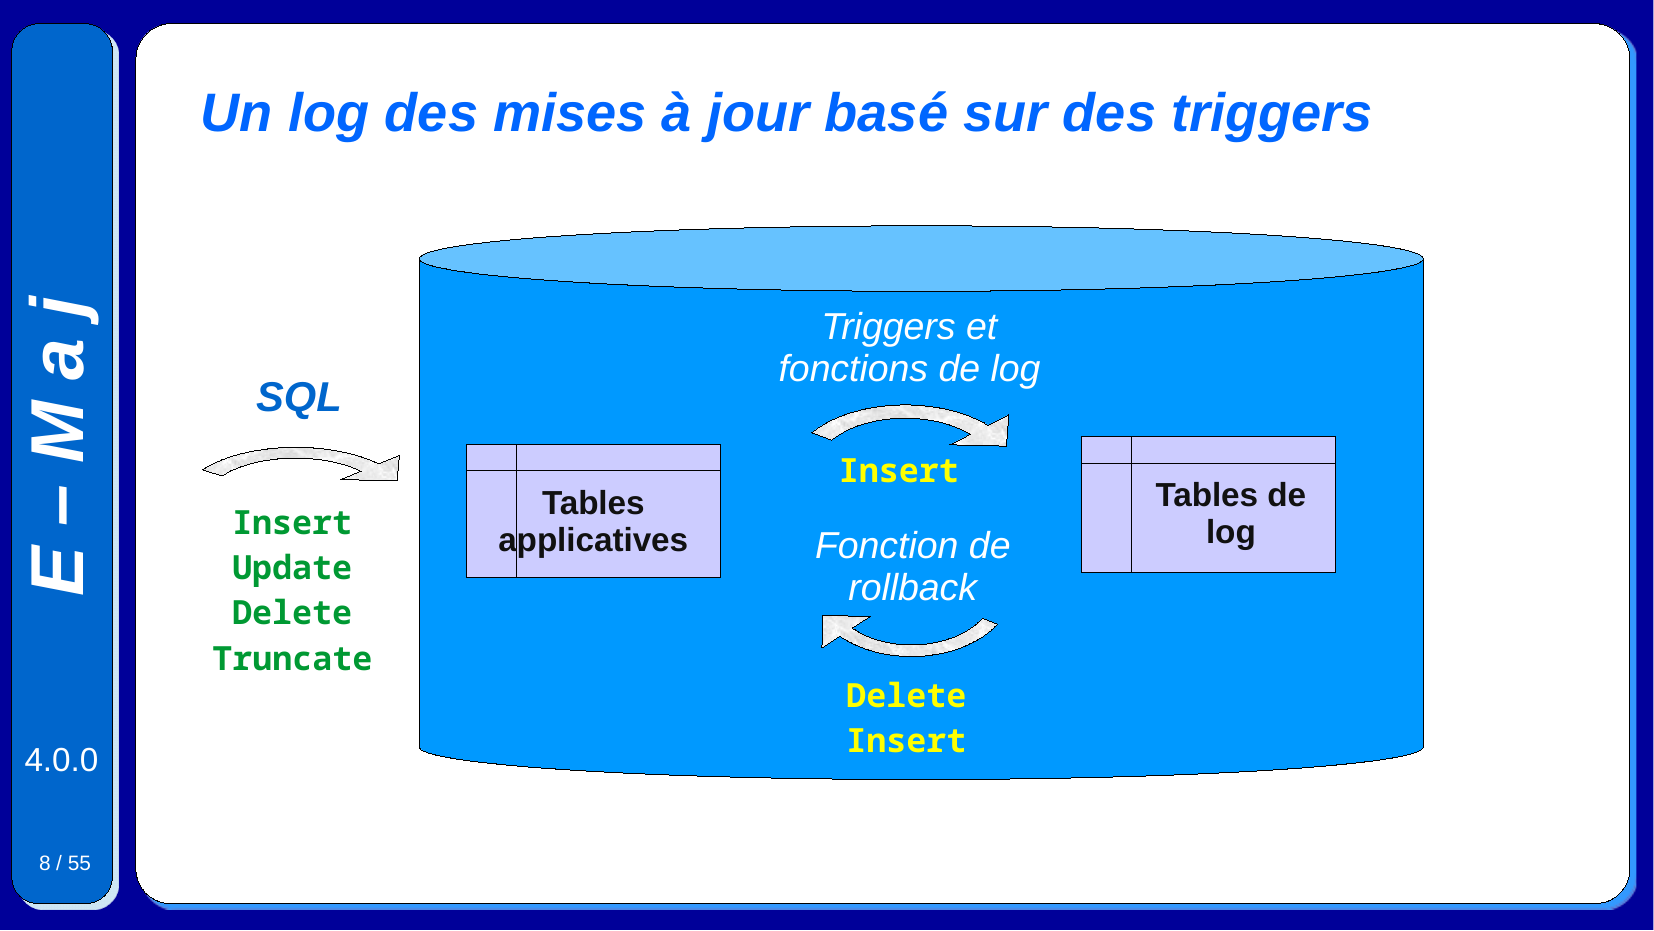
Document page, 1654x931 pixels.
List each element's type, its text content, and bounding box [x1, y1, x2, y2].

title Un log des mises à jour basé sur des triggers [200, 34, 1575, 191]
text_box Tables de log [1138, 468, 1323, 561]
text_box [202, 447, 400, 481]
text_box Fonction de rollback [755, 516, 1070, 616]
text_box SQL [194, 366, 404, 428]
text_box Tables applicatives [448, 476, 739, 569]
text_box Triggers et fonctions de log [761, 298, 1058, 398]
text_box [419, 260, 1424, 780]
text_box Delete Insert [802, 664, 1010, 759]
text_box Insert Update Delete Truncate [183, 491, 402, 661]
text_box Insert [817, 439, 981, 494]
